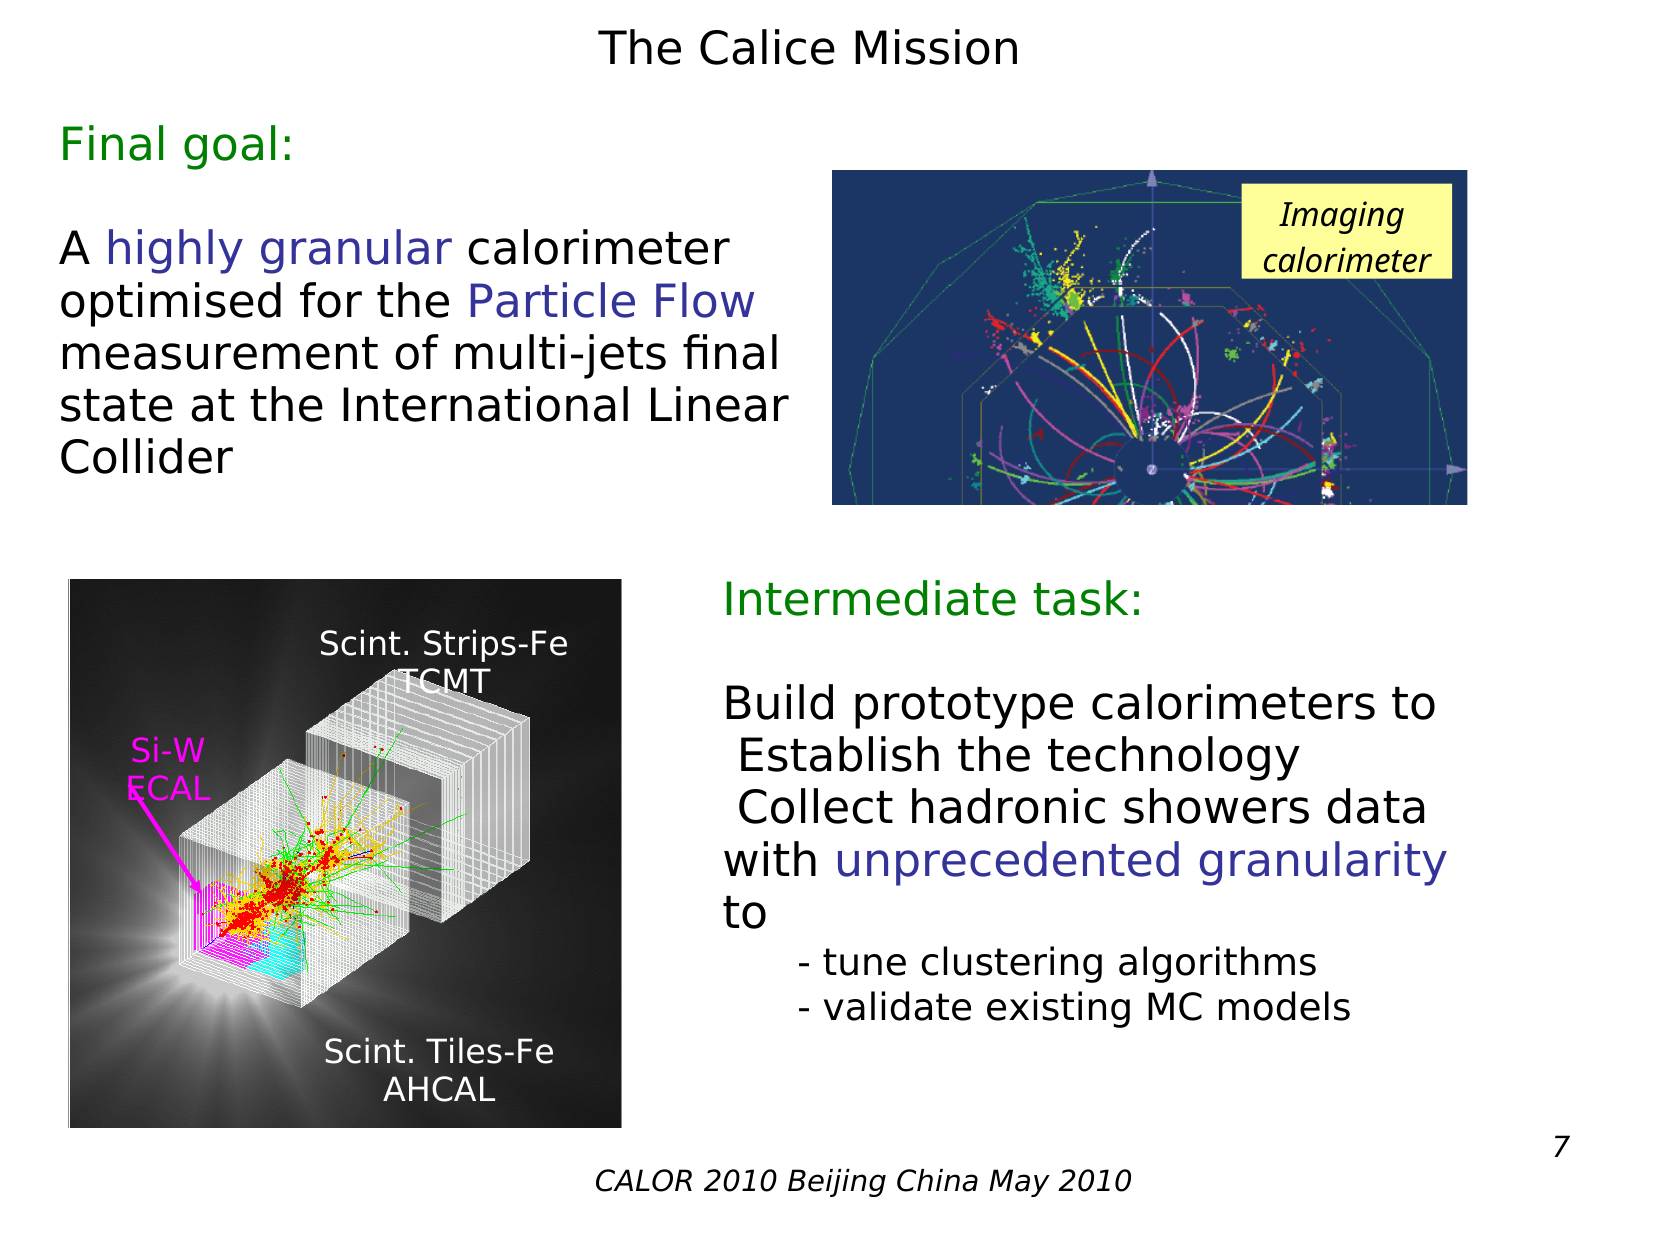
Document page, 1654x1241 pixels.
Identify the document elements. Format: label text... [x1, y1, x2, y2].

picture [68, 579, 622, 1128]
text_box Scint. Tiles-Fe AHCAL [257, 1025, 621, 1082]
text_box The Calice Mission [583, 17, 1037, 83]
text_box Scint. Strips-Fe TCMT [264, 617, 625, 674]
picture [832, 170, 1468, 505]
text_box Intermediate task: Build prototype calorimeters to Establish the technology Collect hadronic showers data with unprecedented granularity to - tune clustering algorithms - validate existing MC models [707, 565, 1523, 995]
text_box E. Garutti [74, 1128, 454, 1139]
text_box Imaging calorimeter [1241, 183, 1453, 279]
picture [176, 781, 185, 791]
picture [451, 674, 459, 685]
text_box Final goal: A highly granular calorimeter optimised for the Particle Flow measurement of multi-jets final state at the International Linear Collider [44, 107, 839, 496]
text_box Si-W ECAL [68, 725, 268, 781]
